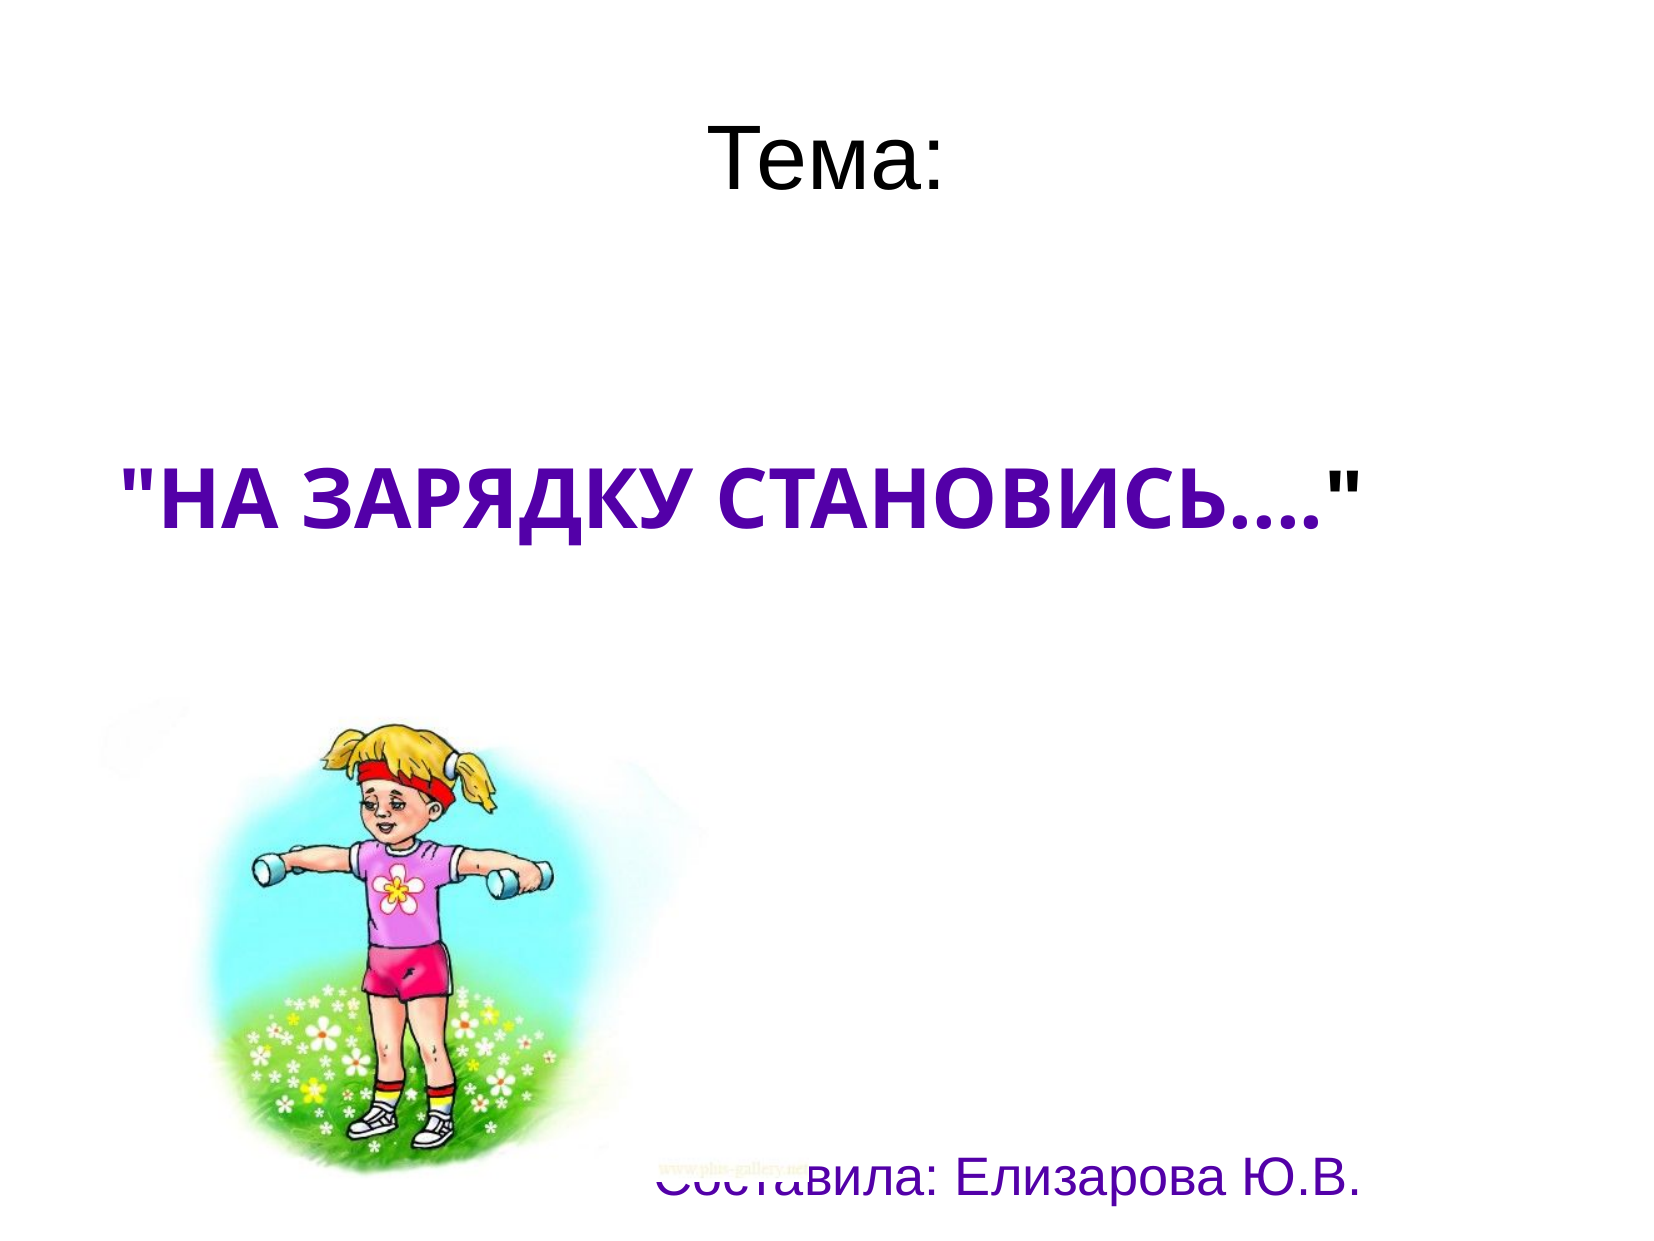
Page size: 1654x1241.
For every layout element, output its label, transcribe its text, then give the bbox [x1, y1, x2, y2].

title Тема: [82, 49, 1571, 257]
subtitle "НА ЗАРЯДКУ СТАНОВИСЬ...." Составила: Елизарова Ю.В. [118, 206, 1607, 1152]
picture [59, 697, 809, 1182]
